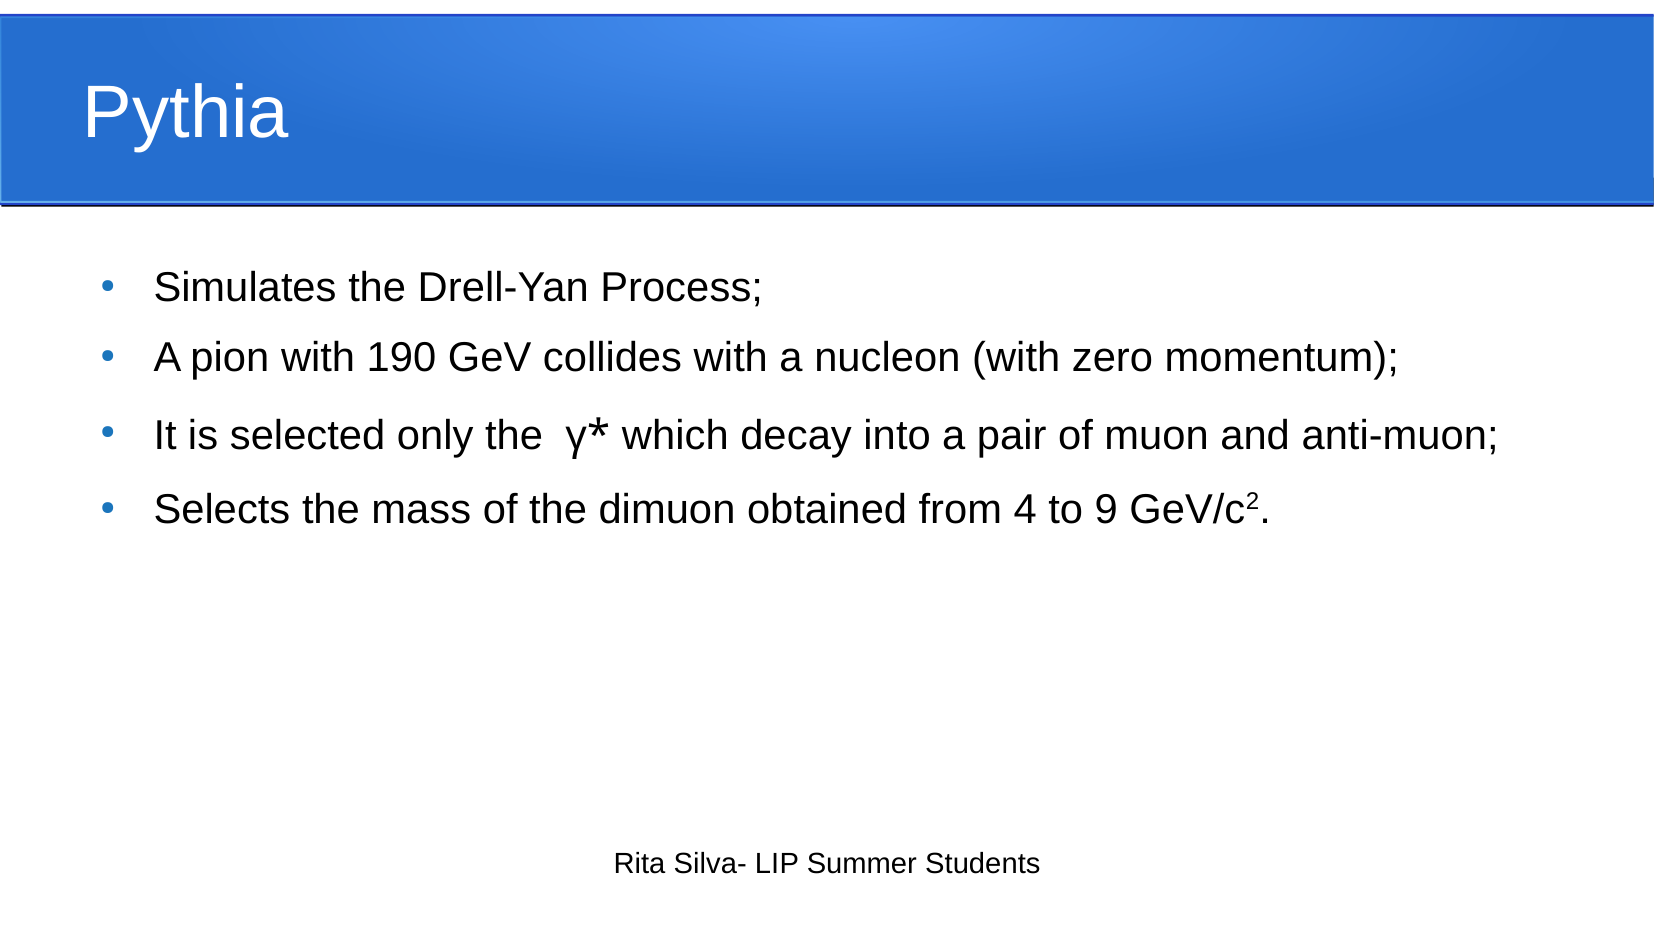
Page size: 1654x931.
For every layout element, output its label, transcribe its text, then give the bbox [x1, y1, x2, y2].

list Simulates the Drell-Yan Process; A pion with 190 GeV collides with a nucleon (with zero momentum); It is selected only the γ* which decay into a pair of muon and anti-muon; Selects the mass of the dimuon obtained from 4 to 9 GeV/c2. [82, 263, 1571, 804]
title Pythia [82, 35, 1235, 189]
